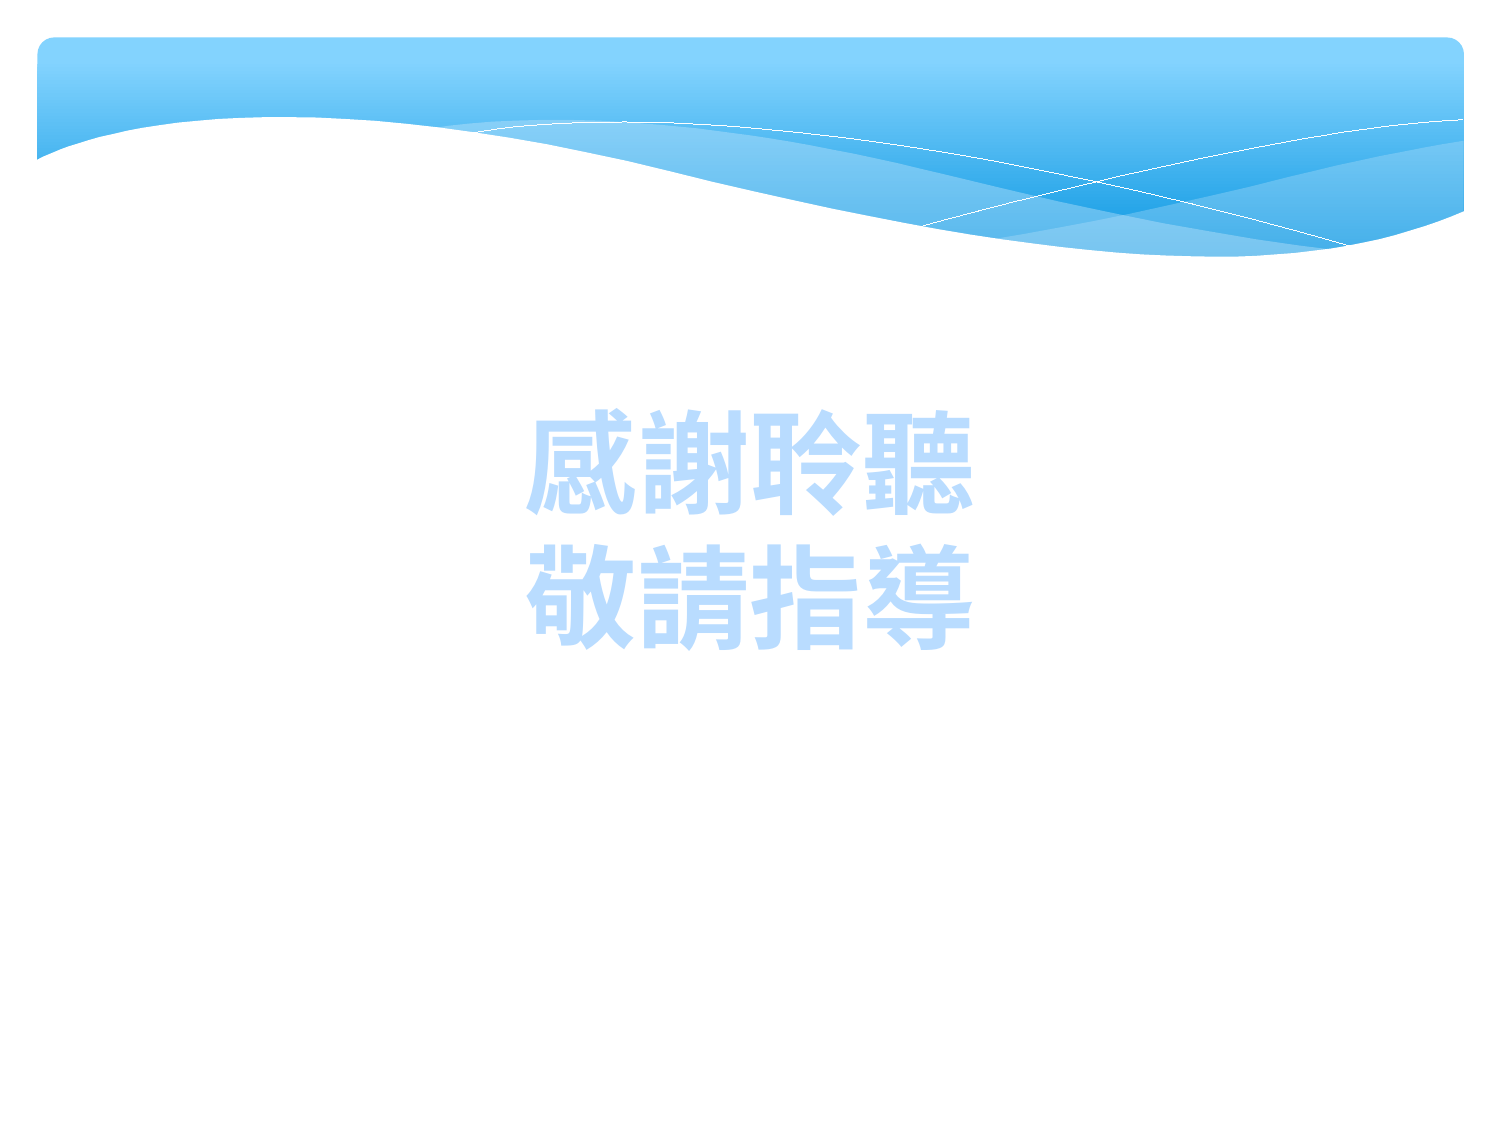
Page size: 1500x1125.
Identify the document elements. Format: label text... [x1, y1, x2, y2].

text_box 感謝聆聽 敬請指導 [510, 385, 990, 671]
